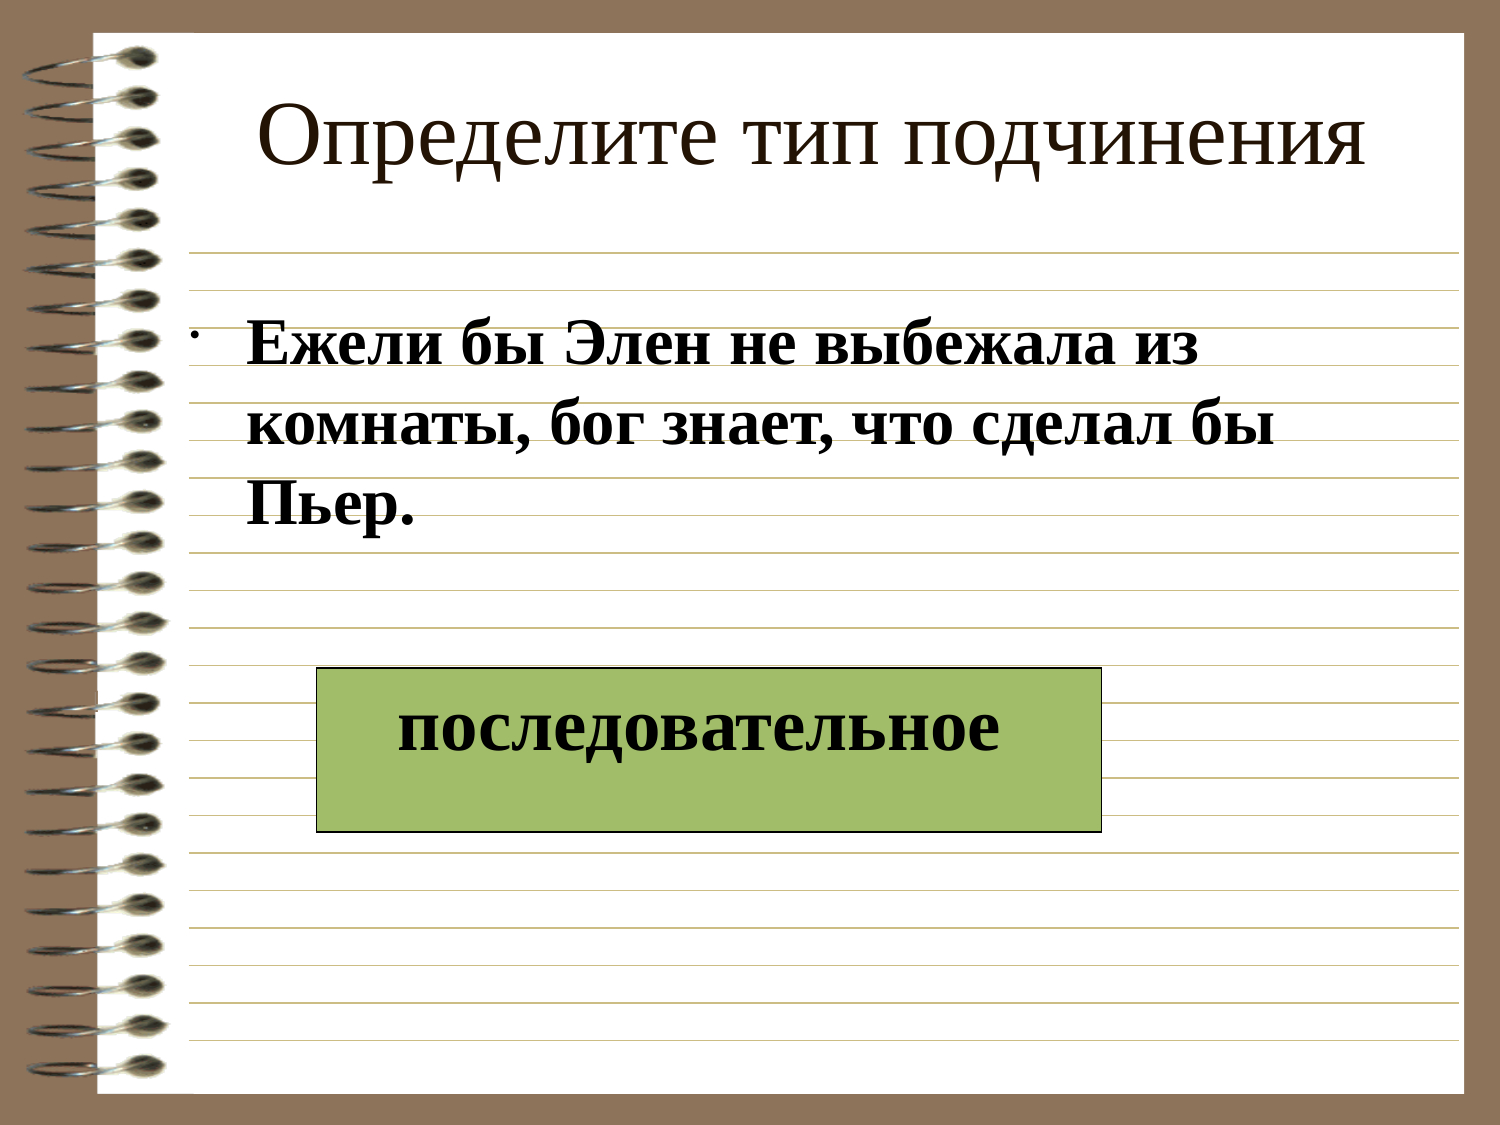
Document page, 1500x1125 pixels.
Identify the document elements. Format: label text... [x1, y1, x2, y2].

picture [0, 8, 194, 1115]
title Определите тип подчинения [174, 65, 1450, 254]
text_box последовательное [316, 667, 1102, 832]
list Ежели бы Элен не выбежала из комнаты, бог знает, что сделал бы Пьер. [174, 290, 1450, 966]
